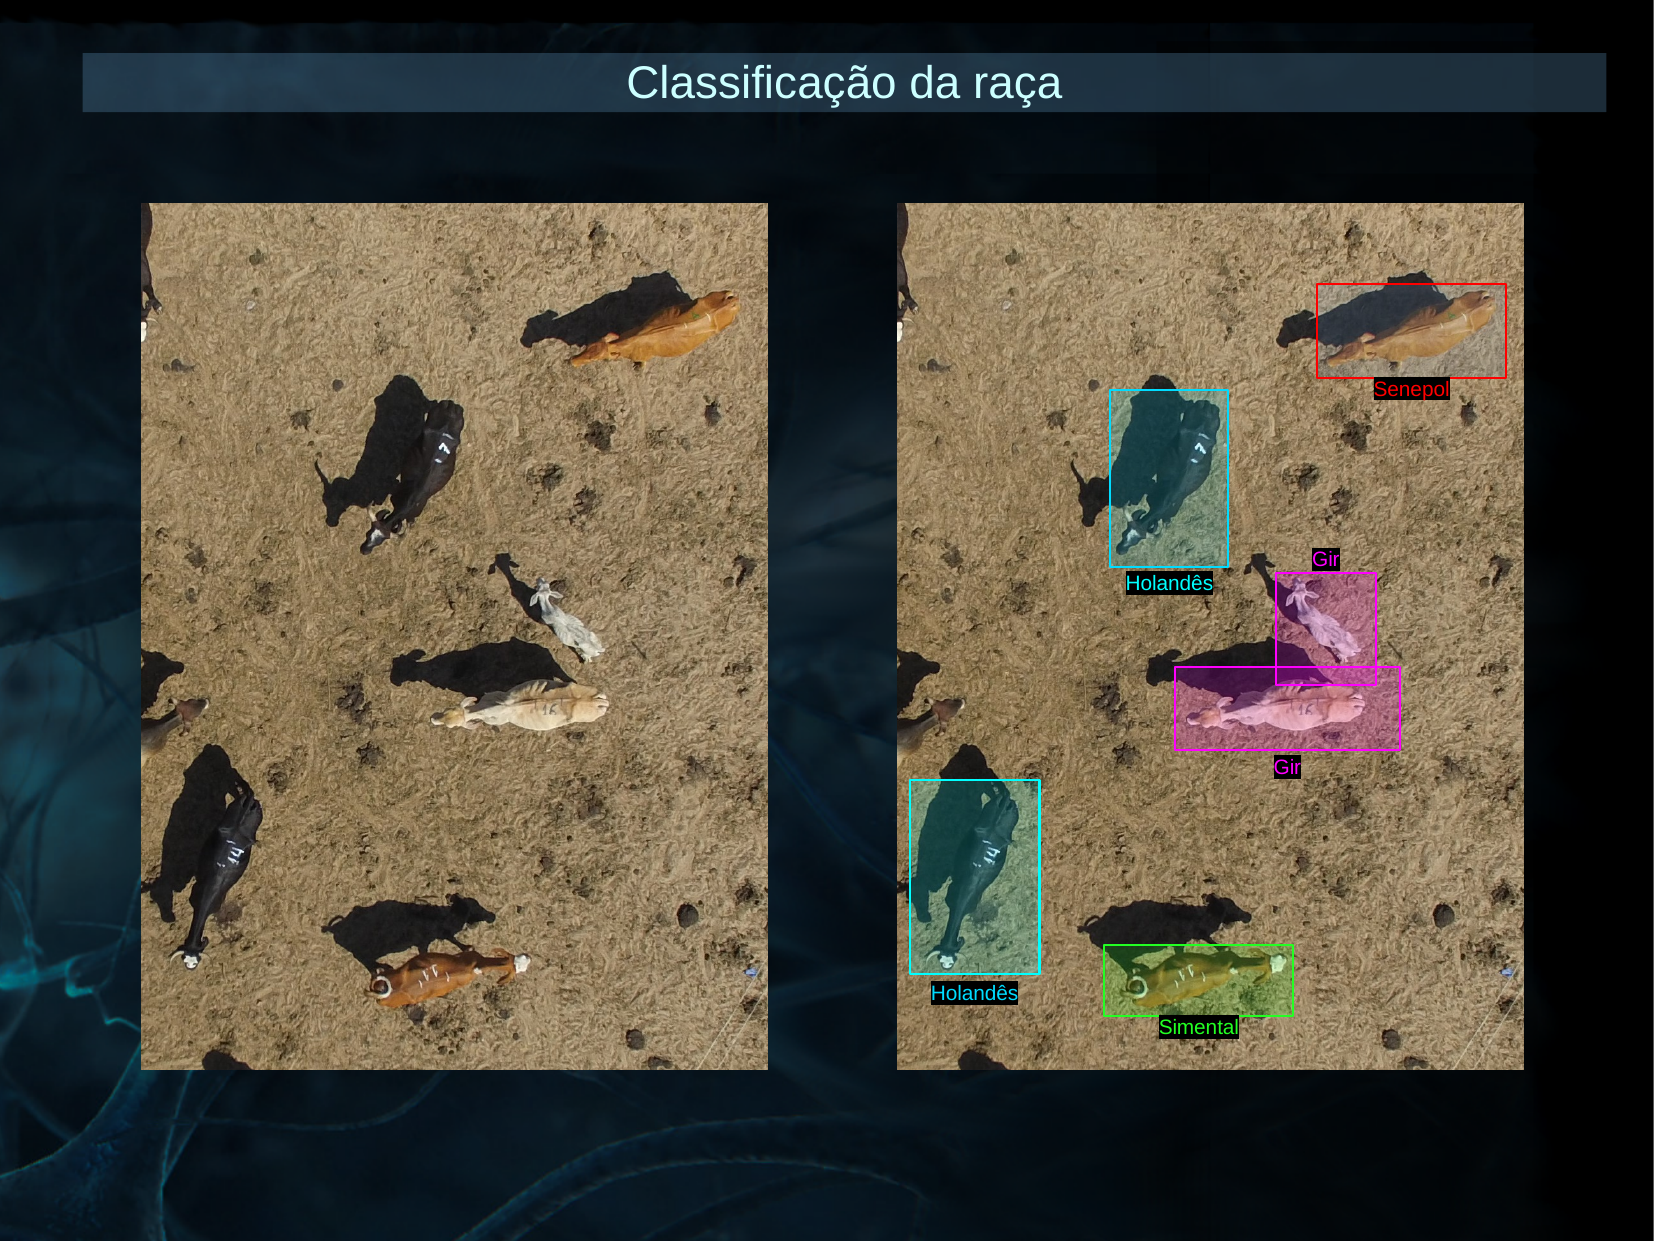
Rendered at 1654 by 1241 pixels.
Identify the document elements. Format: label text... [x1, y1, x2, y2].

text_box Gir [1275, 572, 1377, 686]
text_box Holandês [1110, 389, 1229, 568]
text_box Holandês [909, 779, 1040, 974]
text_box Simental [1104, 945, 1294, 1016]
picture [0, 0, 1654, 1241]
text_box Gir [1175, 667, 1400, 751]
text_box Senepol [1317, 283, 1507, 379]
text_box Classificação da raça [82, 53, 1607, 113]
